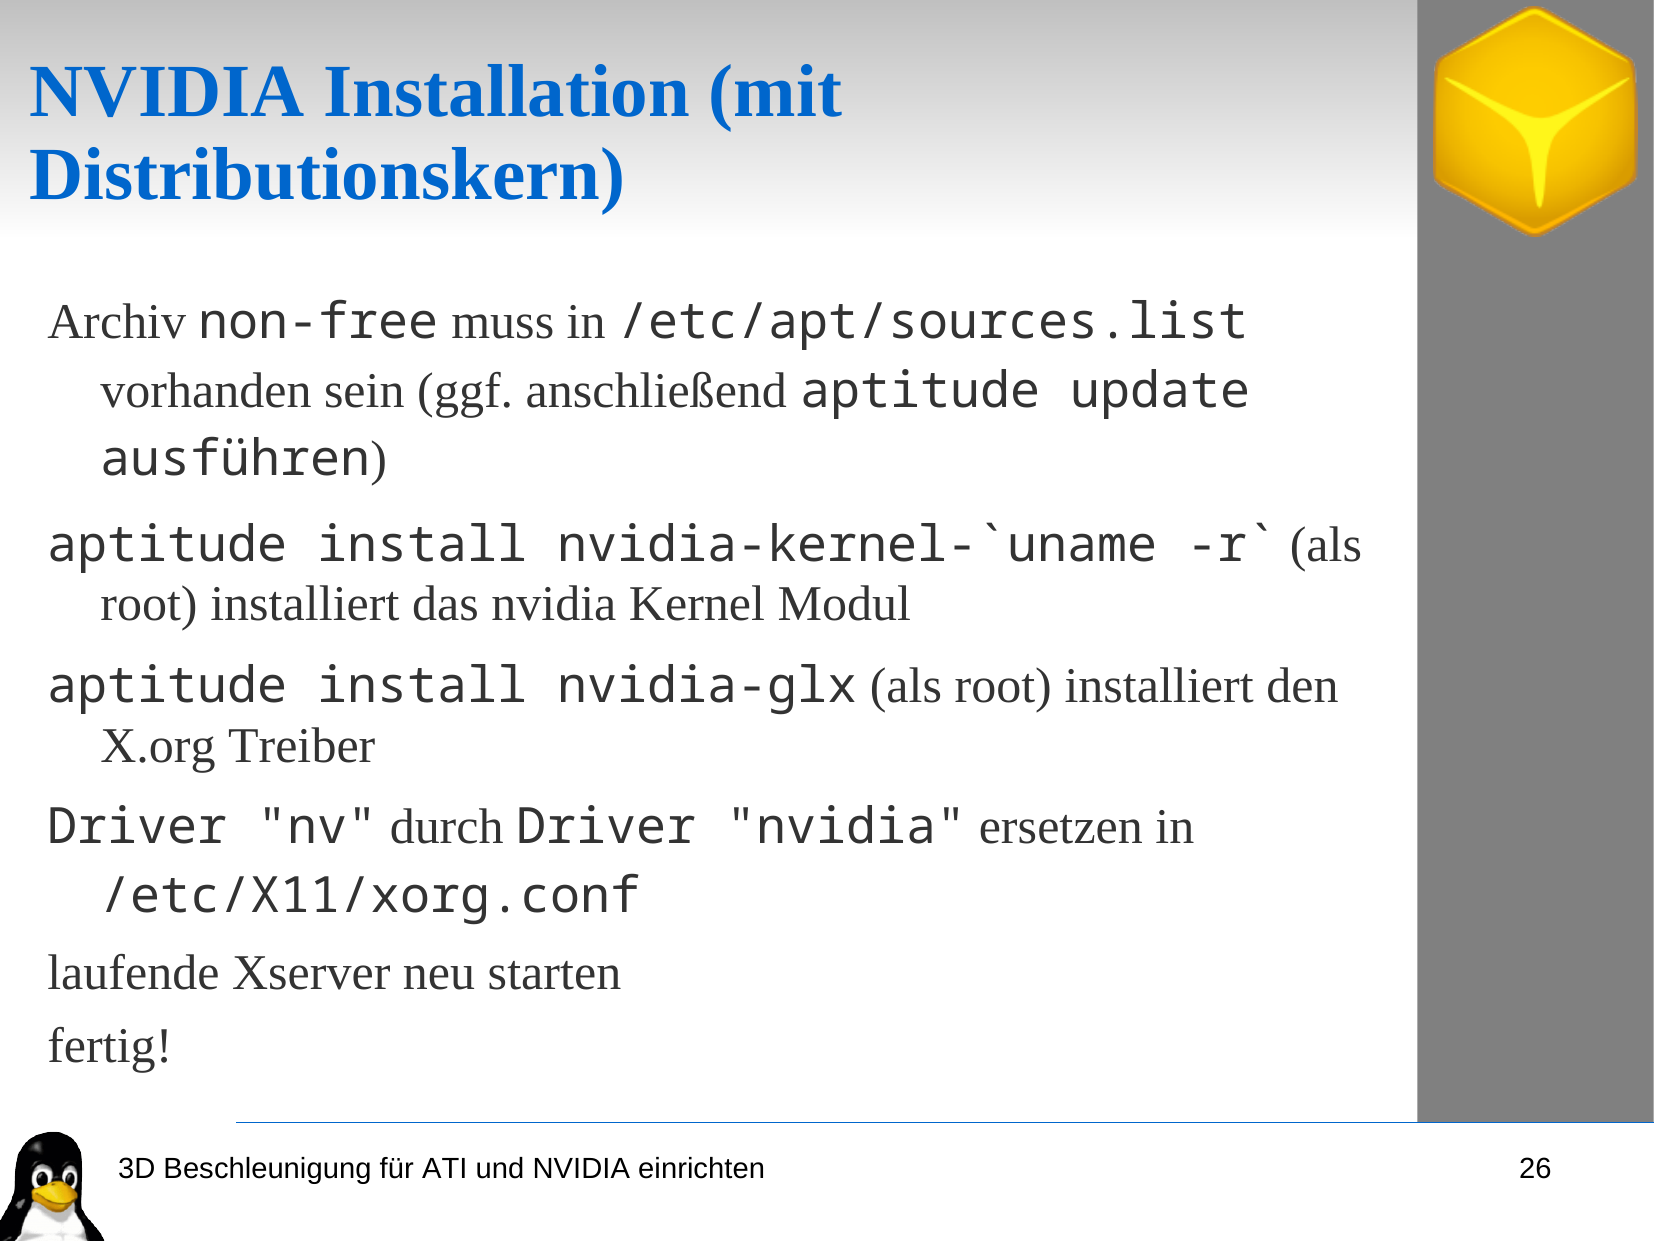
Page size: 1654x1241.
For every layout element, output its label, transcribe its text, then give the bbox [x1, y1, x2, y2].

title NVIDIA Installation (mit Distributionskern) [29, 29, 1388, 237]
picture [0, 1121, 148, 1241]
picture [139, 1160, 148, 1176]
picture [1433, 6, 1638, 237]
list Archiv non-free muss in /etc/apt/sources.list vorhanden sein (ggf. anschließend aptitude update ausführen) aptitude install nvidia-kernel-`uname -r` (als root) installiert das nvidia Kernel Modul aptitude install nvidia-glx (als root) installiert den X.org Treiber Driver "nv" durch Driver "nvidia" ersetzen in /etc/X11/xorg.conf laufende Xserver neu starten fertig! [29, 265, 1388, 1093]
